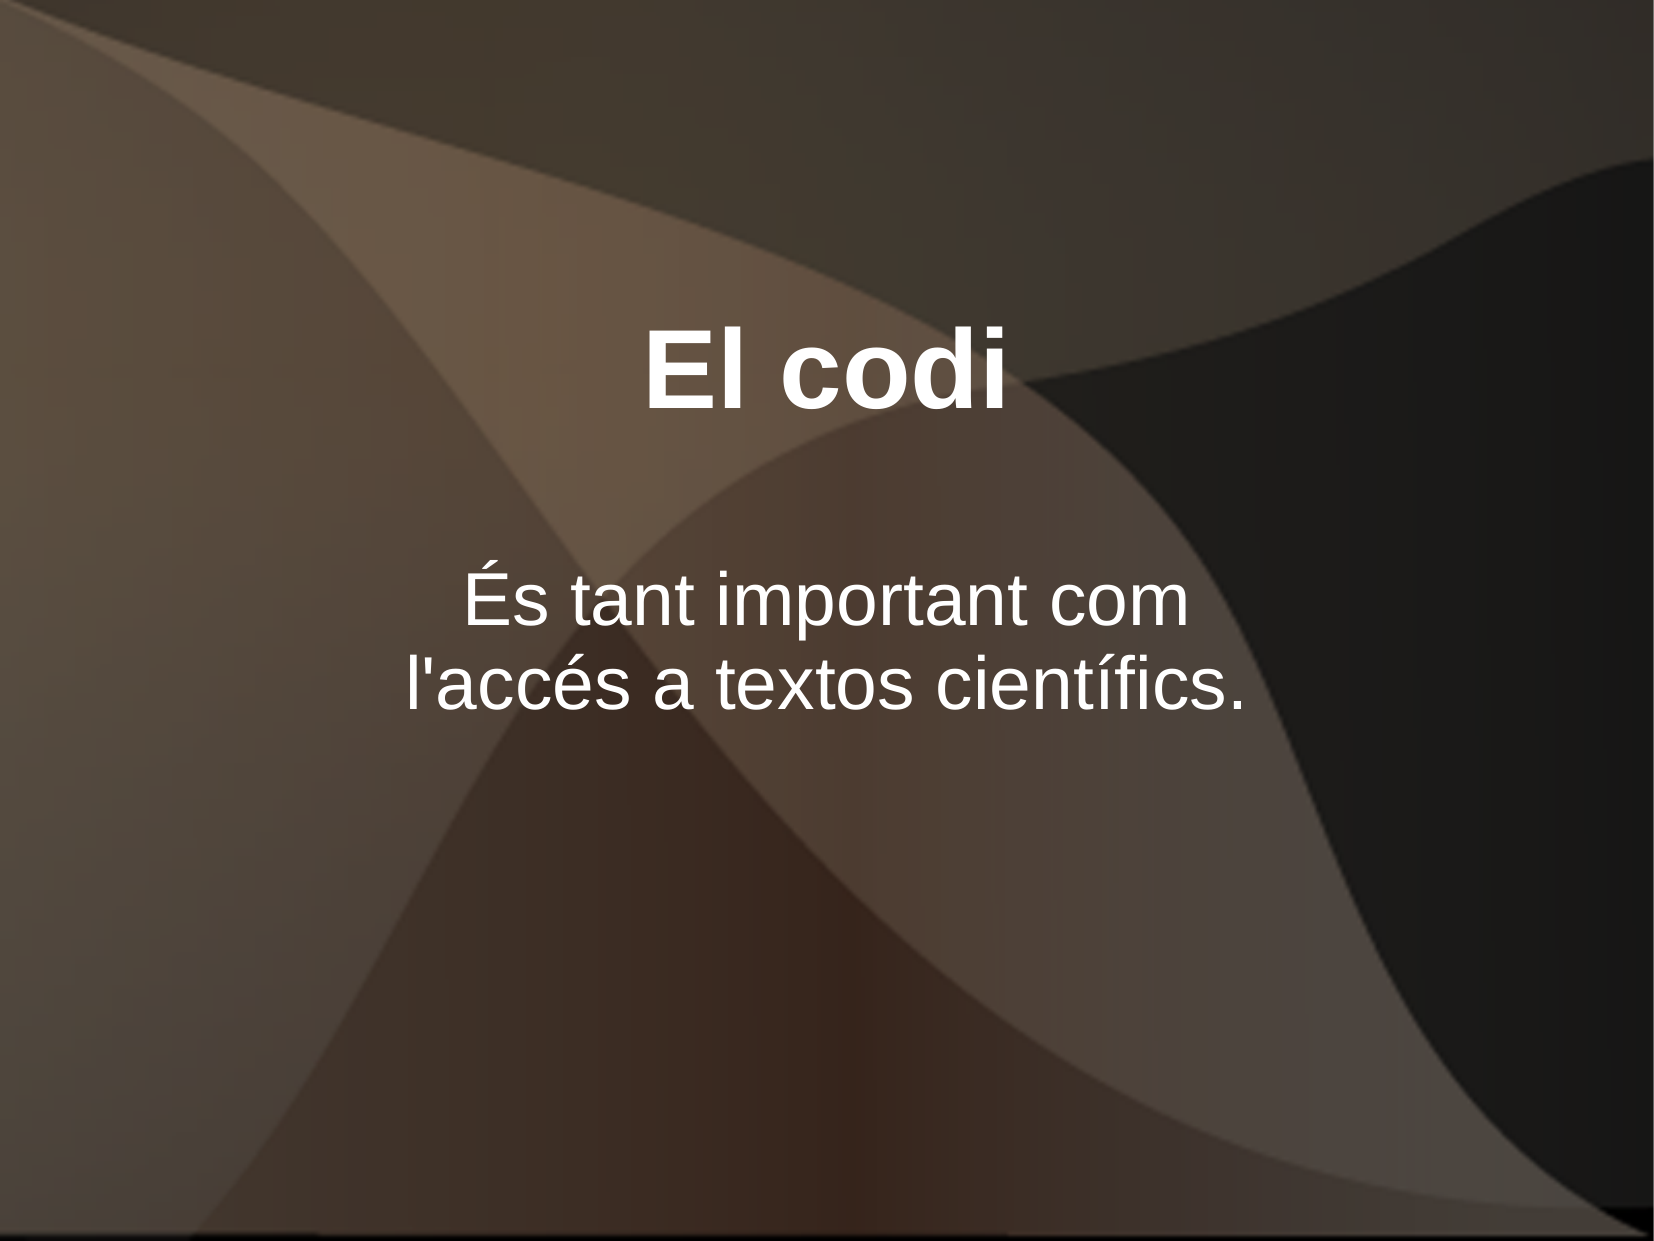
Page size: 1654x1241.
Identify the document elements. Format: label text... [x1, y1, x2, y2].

picture [0, 0, 1654, 1241]
subtitle El codi És tant important com l'accés a textos científics. [82, 56, 1571, 1102]
